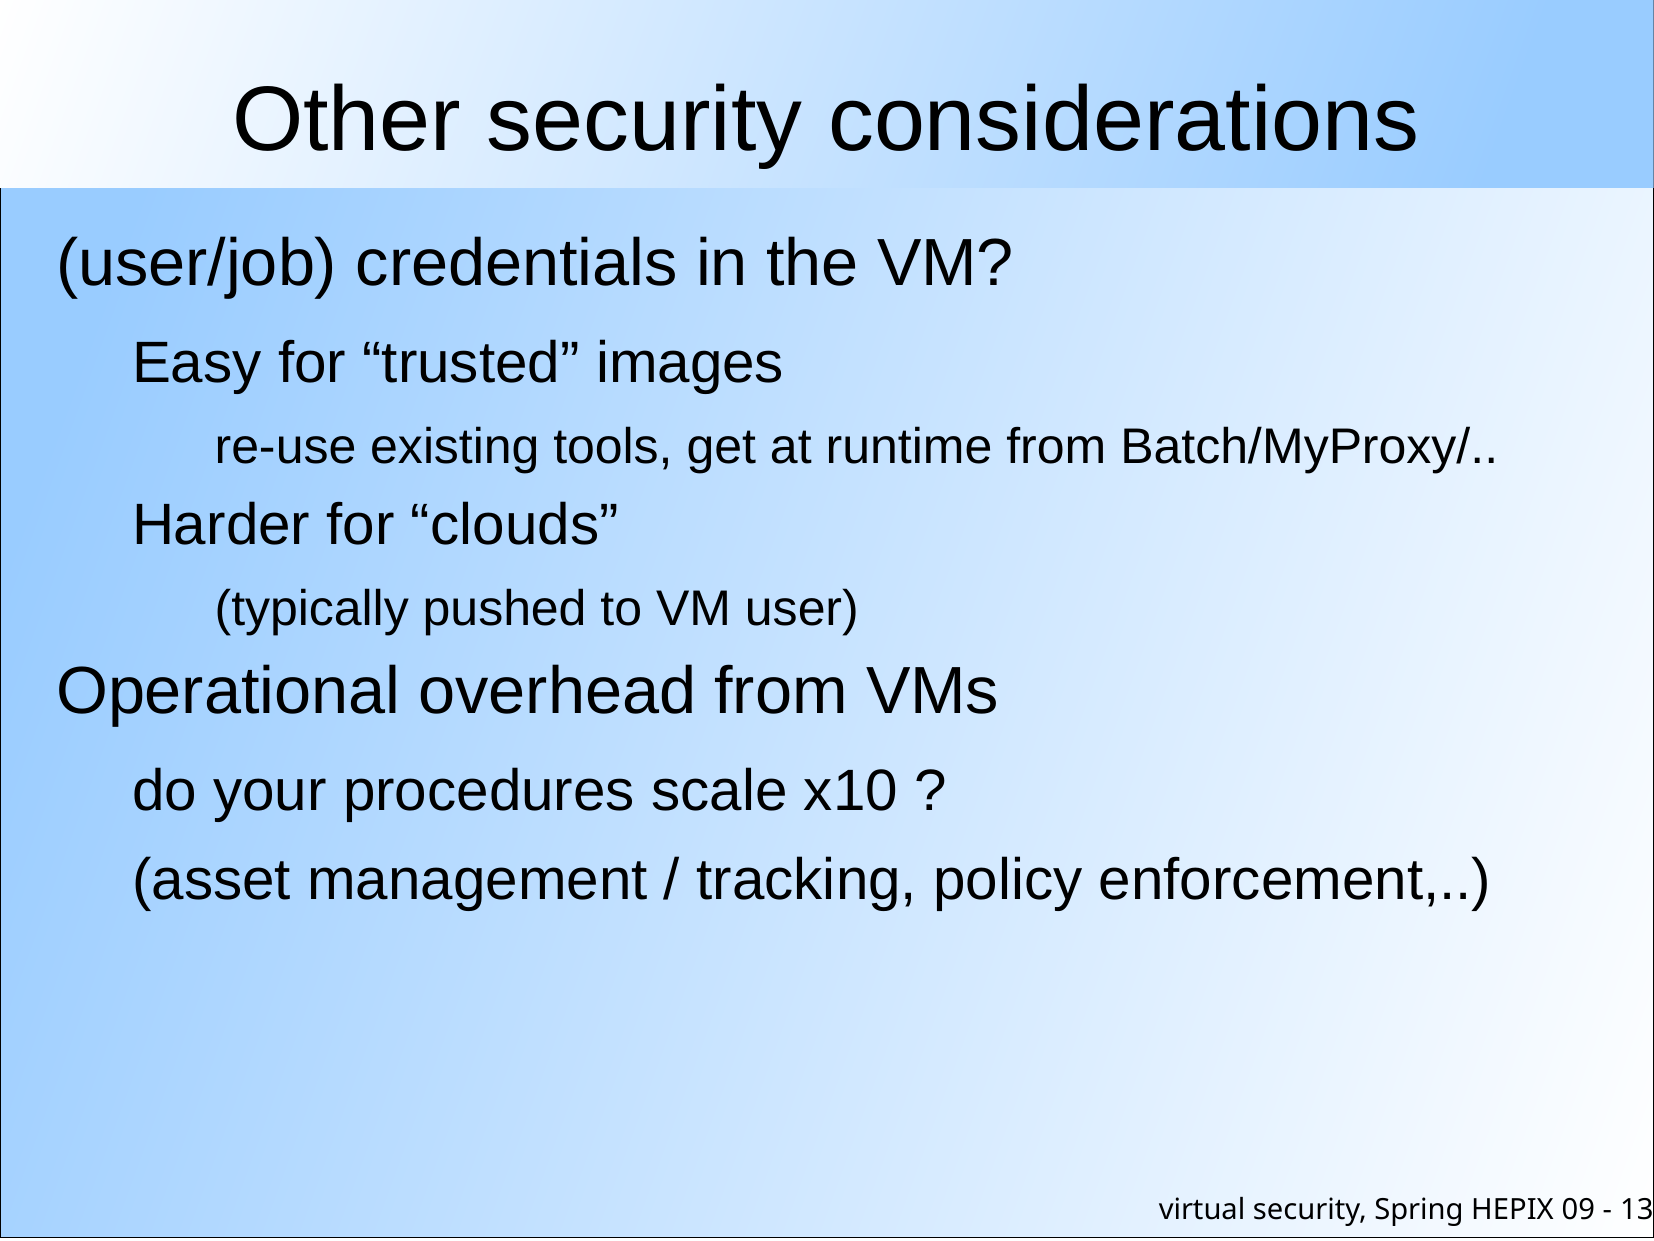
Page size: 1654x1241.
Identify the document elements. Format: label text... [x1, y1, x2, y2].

title Other security considerations [82, 49, 1571, 188]
list (user/job) credentials in the VM? Easy for “trusted” images re-use existing tools, get at runtime from Batch/MyProxy/.. Harder for “clouds” (typically pushed to VM user) Operational overhead from VMs do your procedures scale x10 ? (asset management / tracking, policy enforcement,..) [37, 225, 1613, 1201]
